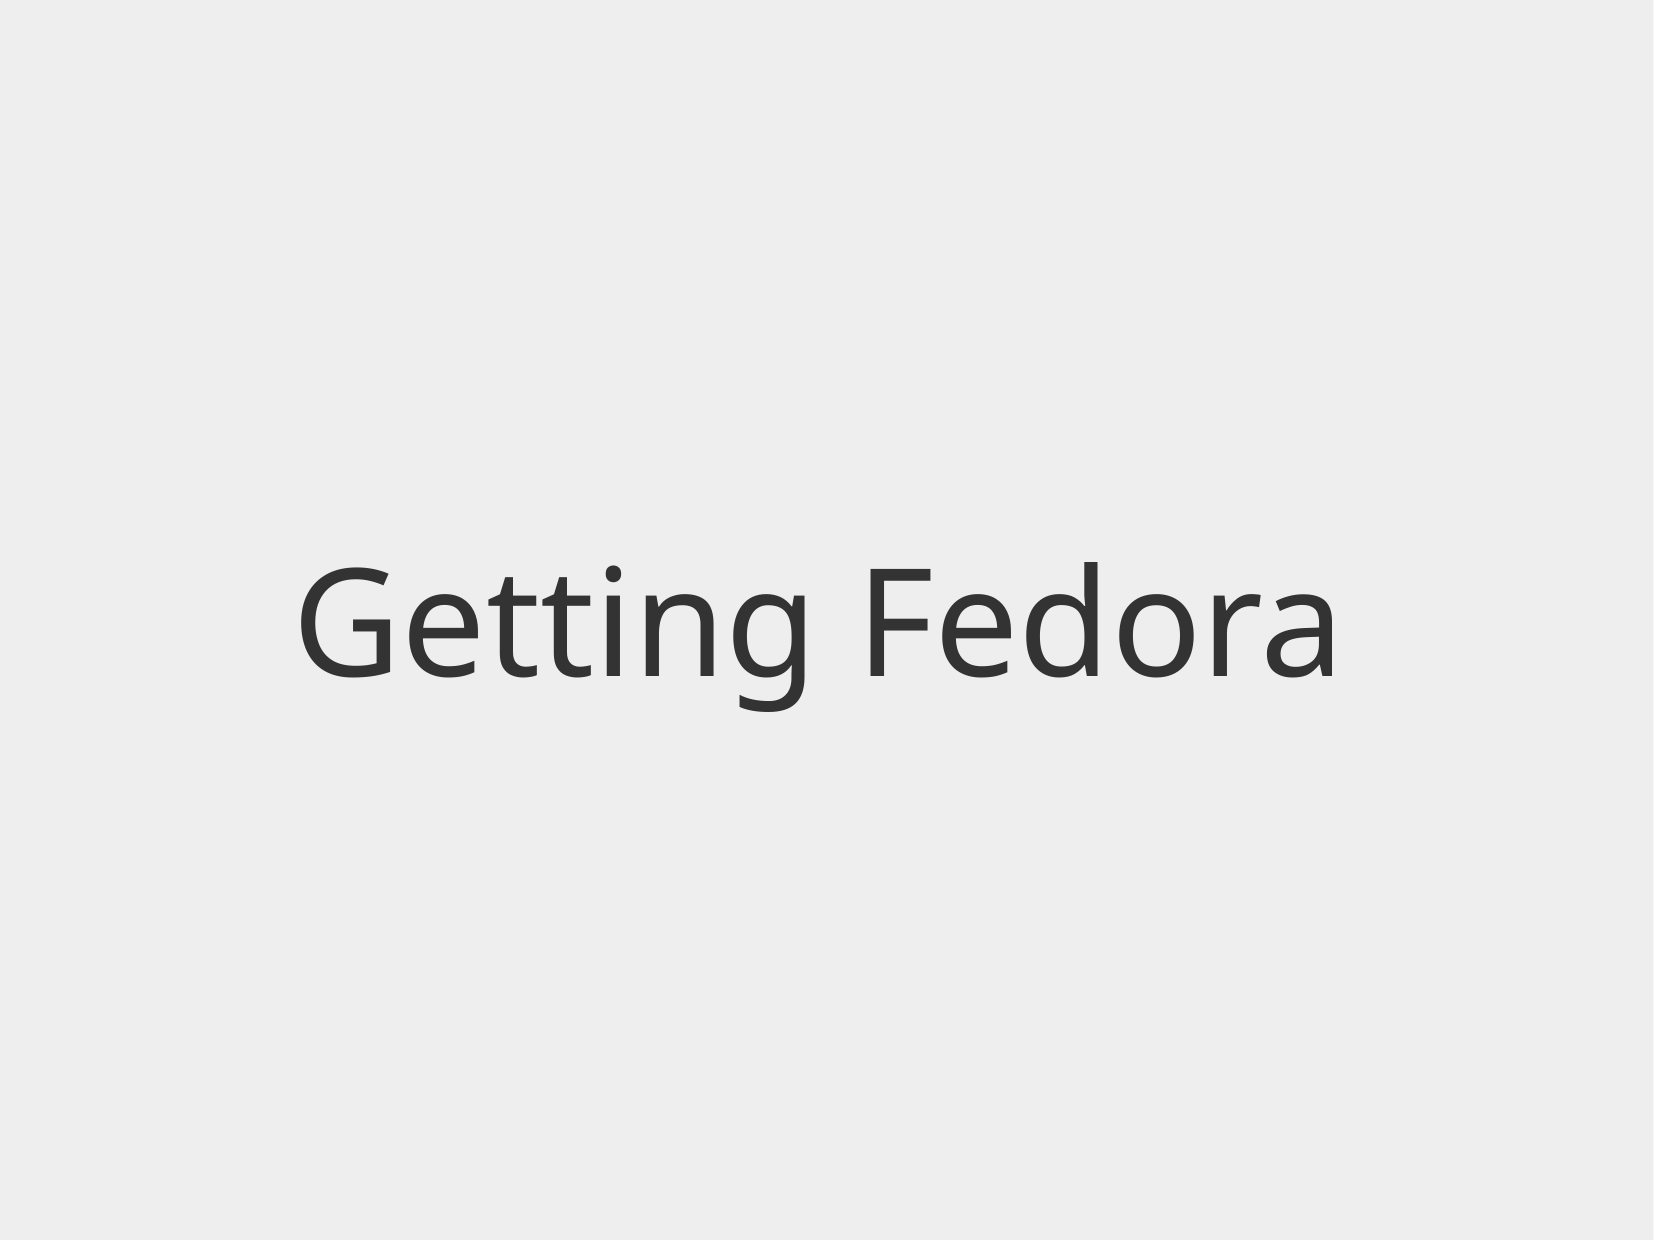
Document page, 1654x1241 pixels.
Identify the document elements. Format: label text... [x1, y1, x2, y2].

title Getting Fedora [74, 524, 1564, 713]
